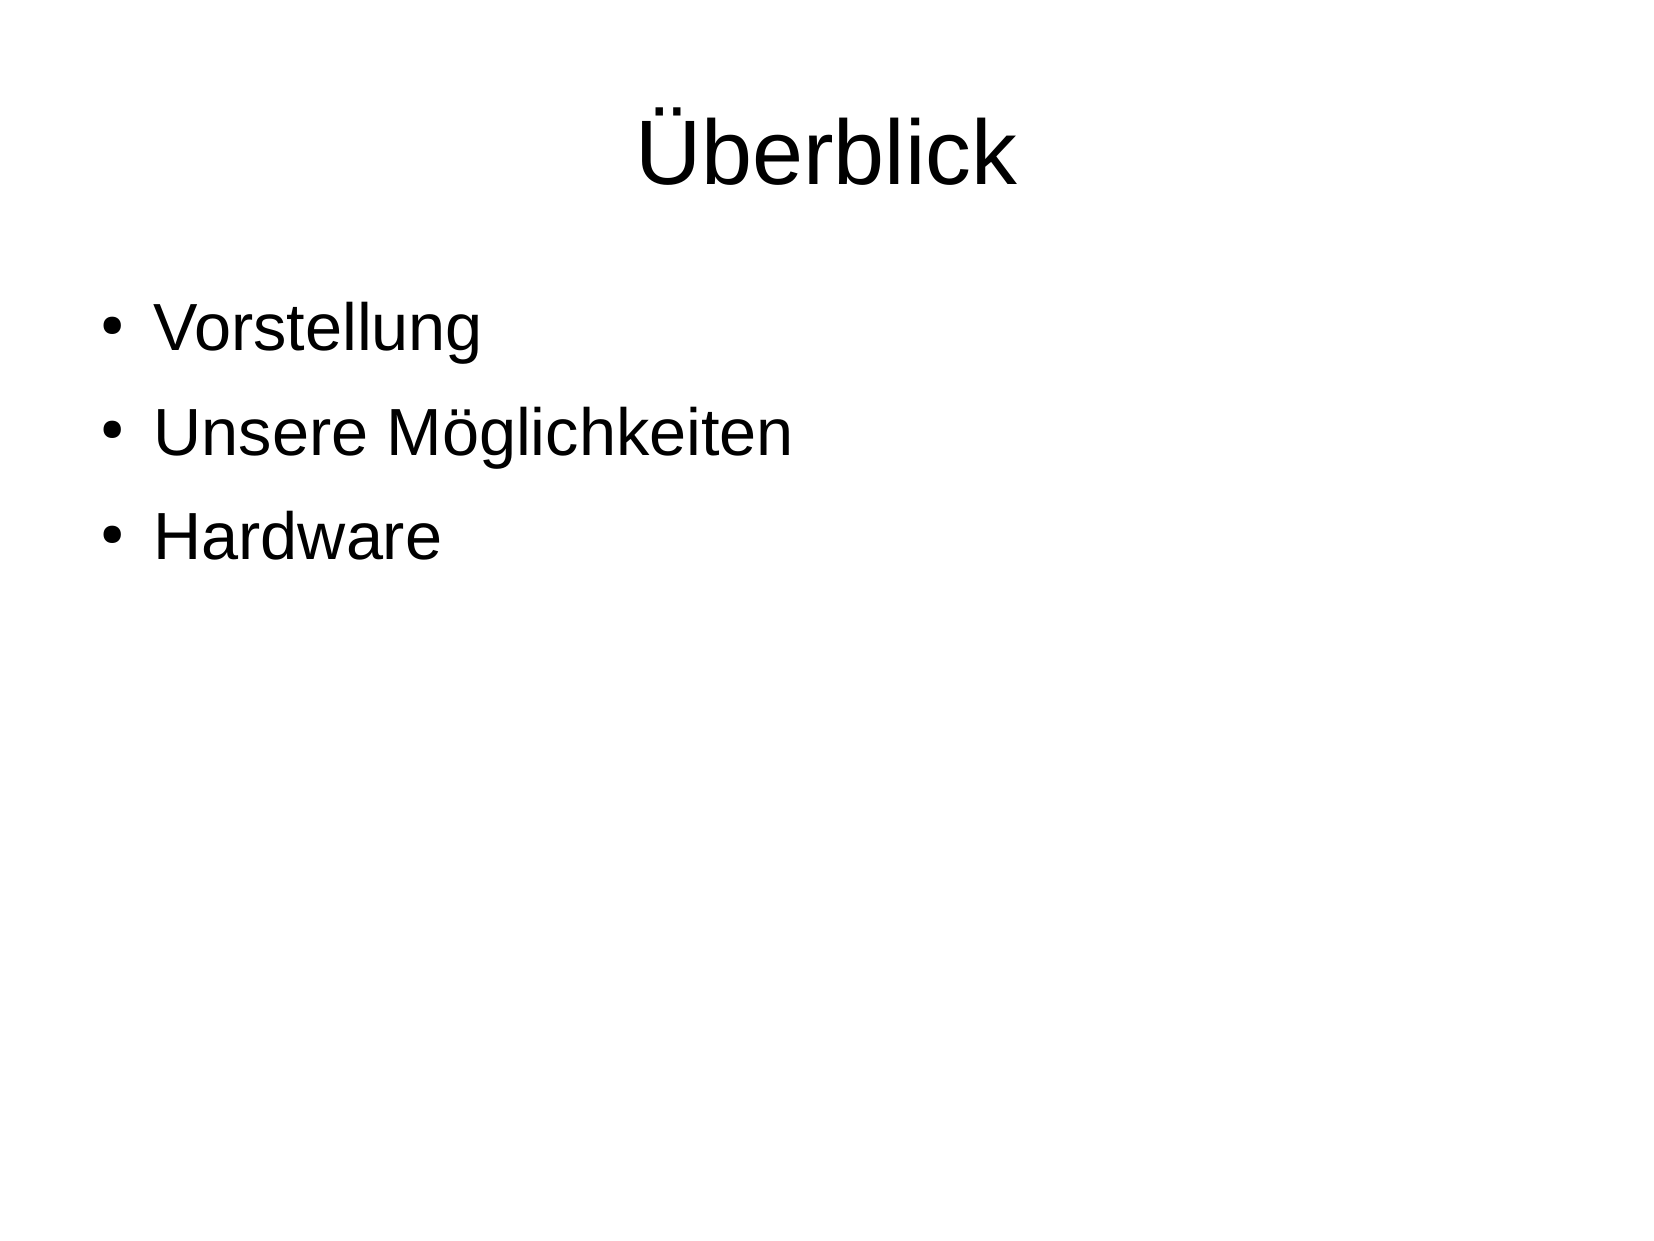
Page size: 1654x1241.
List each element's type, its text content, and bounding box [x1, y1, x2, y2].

list Vorstellung Unsere Möglichkeiten Hardware [82, 290, 1571, 1010]
title Überblick [82, 49, 1571, 257]
